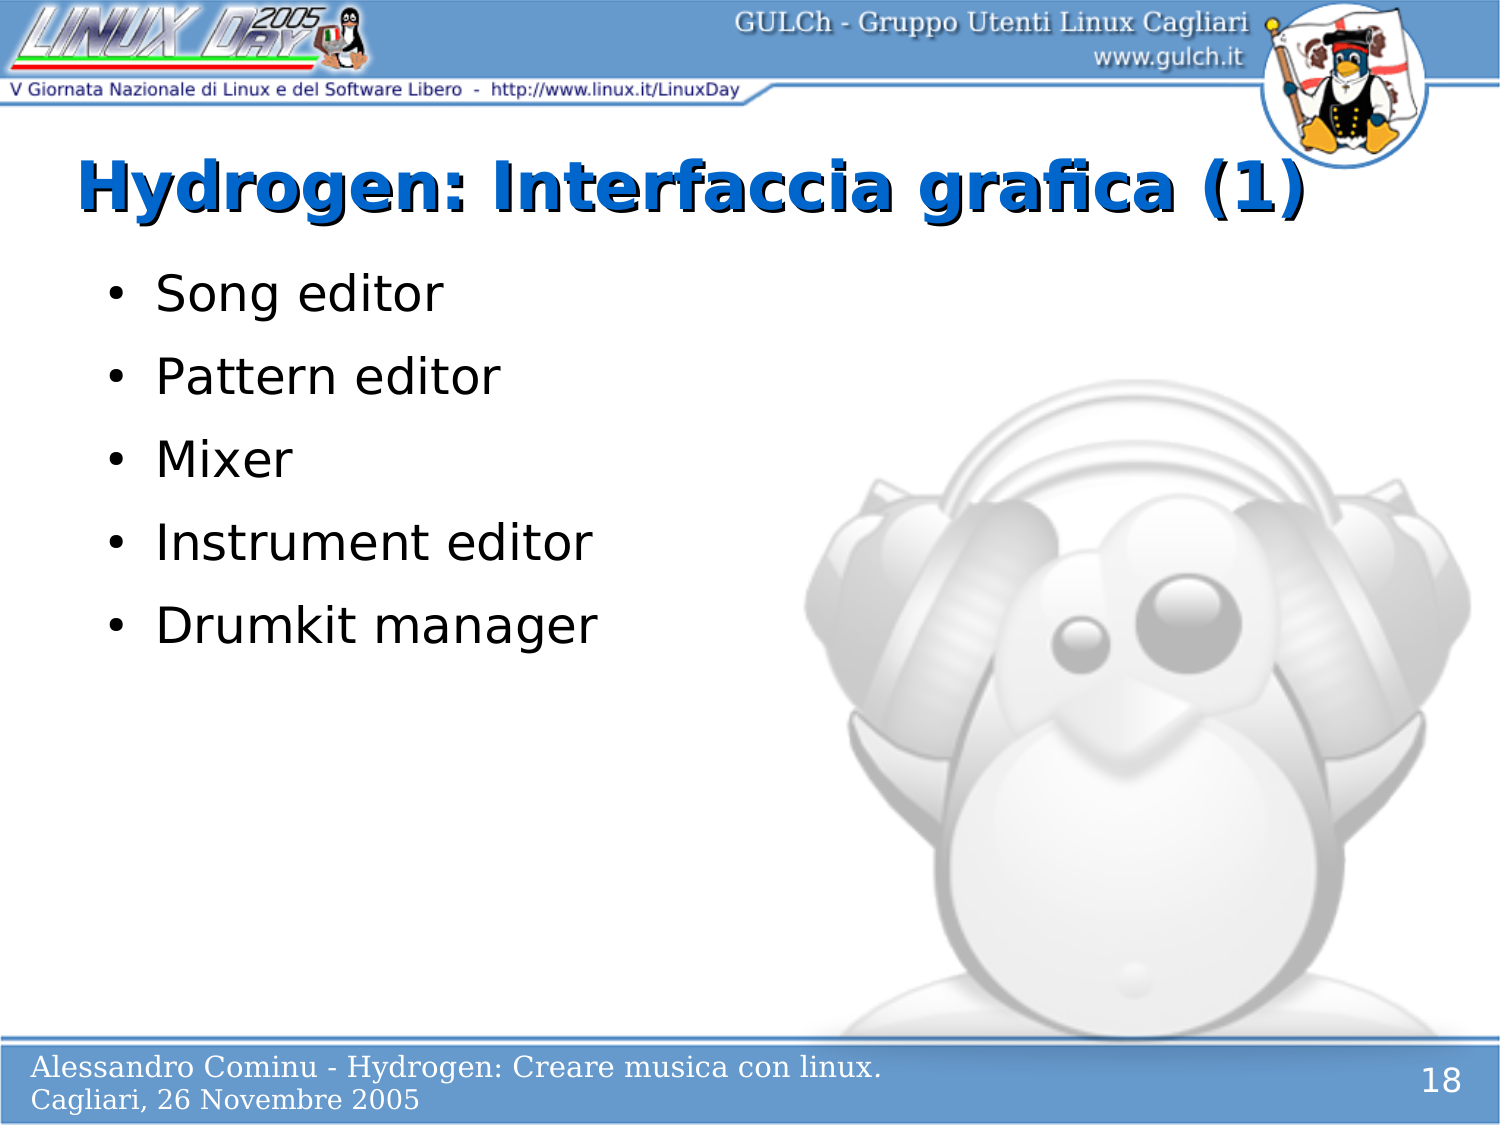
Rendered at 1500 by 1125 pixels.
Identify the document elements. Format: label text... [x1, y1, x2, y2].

picture [0, 0, 1500, 1125]
title Hydrogen: Interfaccia grafica (1) [75, 148, 1447, 227]
picture [759, 1063, 767, 1076]
list Song editor Pattern editor Mixer Instrument editor Drumkit manager [75, 262, 1426, 1013]
